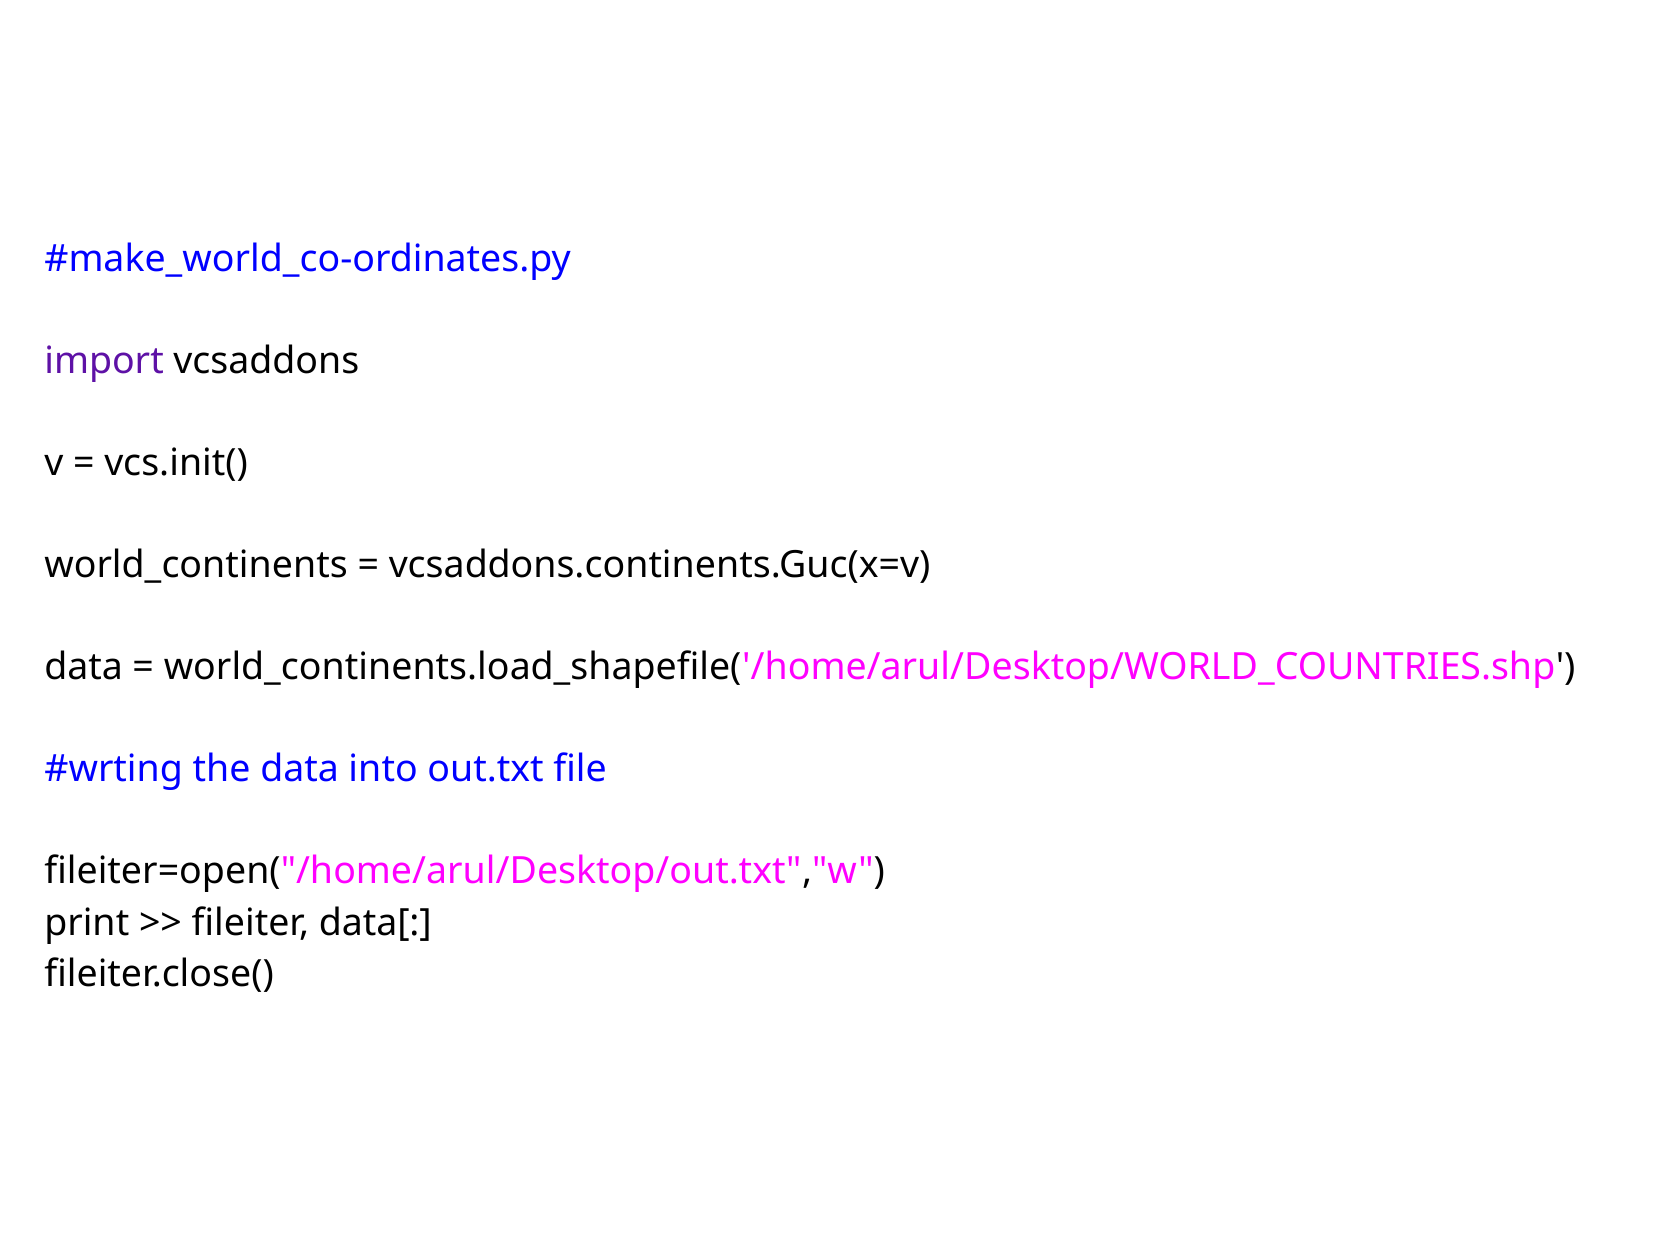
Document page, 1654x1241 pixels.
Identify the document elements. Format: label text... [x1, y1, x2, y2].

text_box #make_world_co-ordinates.py import vcsaddons v = vcs.init() world_continents = vcsaddons.continents.Guc(x=v) data = world_continents.load_shapefile('/home/arul/Desktop/WORLD_COUNTRIES.shp') #wrting the data into out.txt file fileiter=open("/home/arul/Desktop/out.txt","w") print >> fileiter, data[:] fileiter.close() [29, 88, 1625, 1052]
